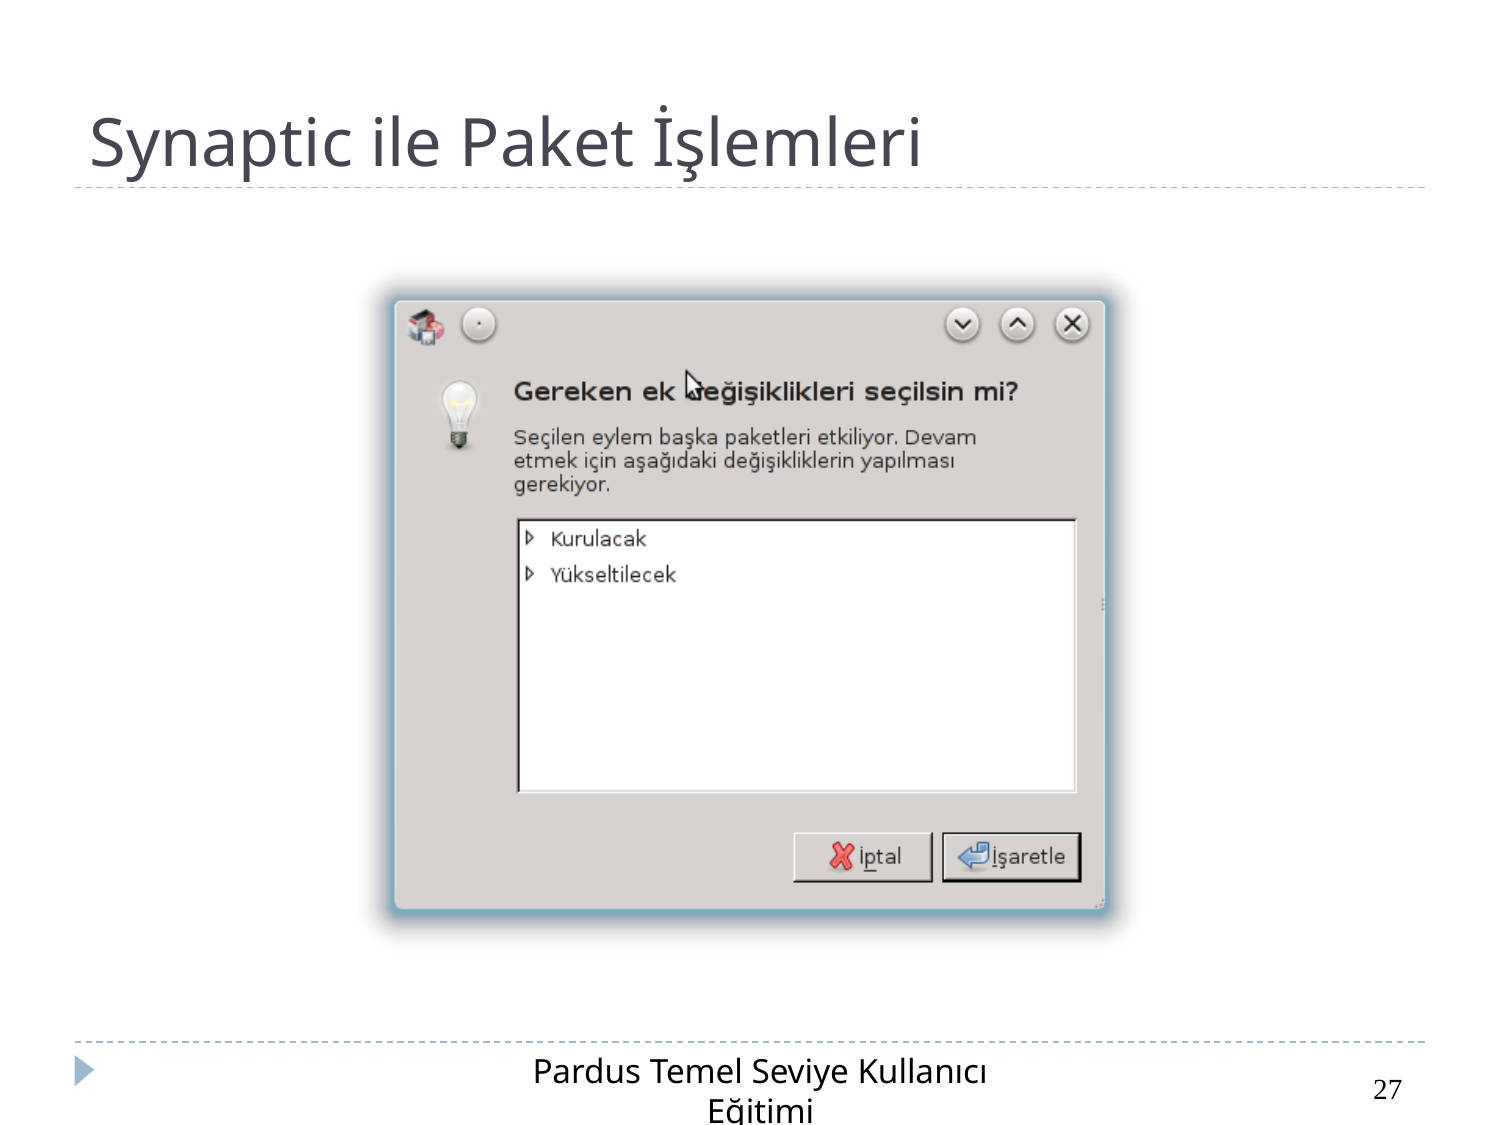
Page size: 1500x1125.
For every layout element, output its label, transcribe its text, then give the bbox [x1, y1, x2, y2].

picture [332, 238, 1168, 972]
title Synaptic ile Paket İşlemleri [75, 24, 1425, 188]
